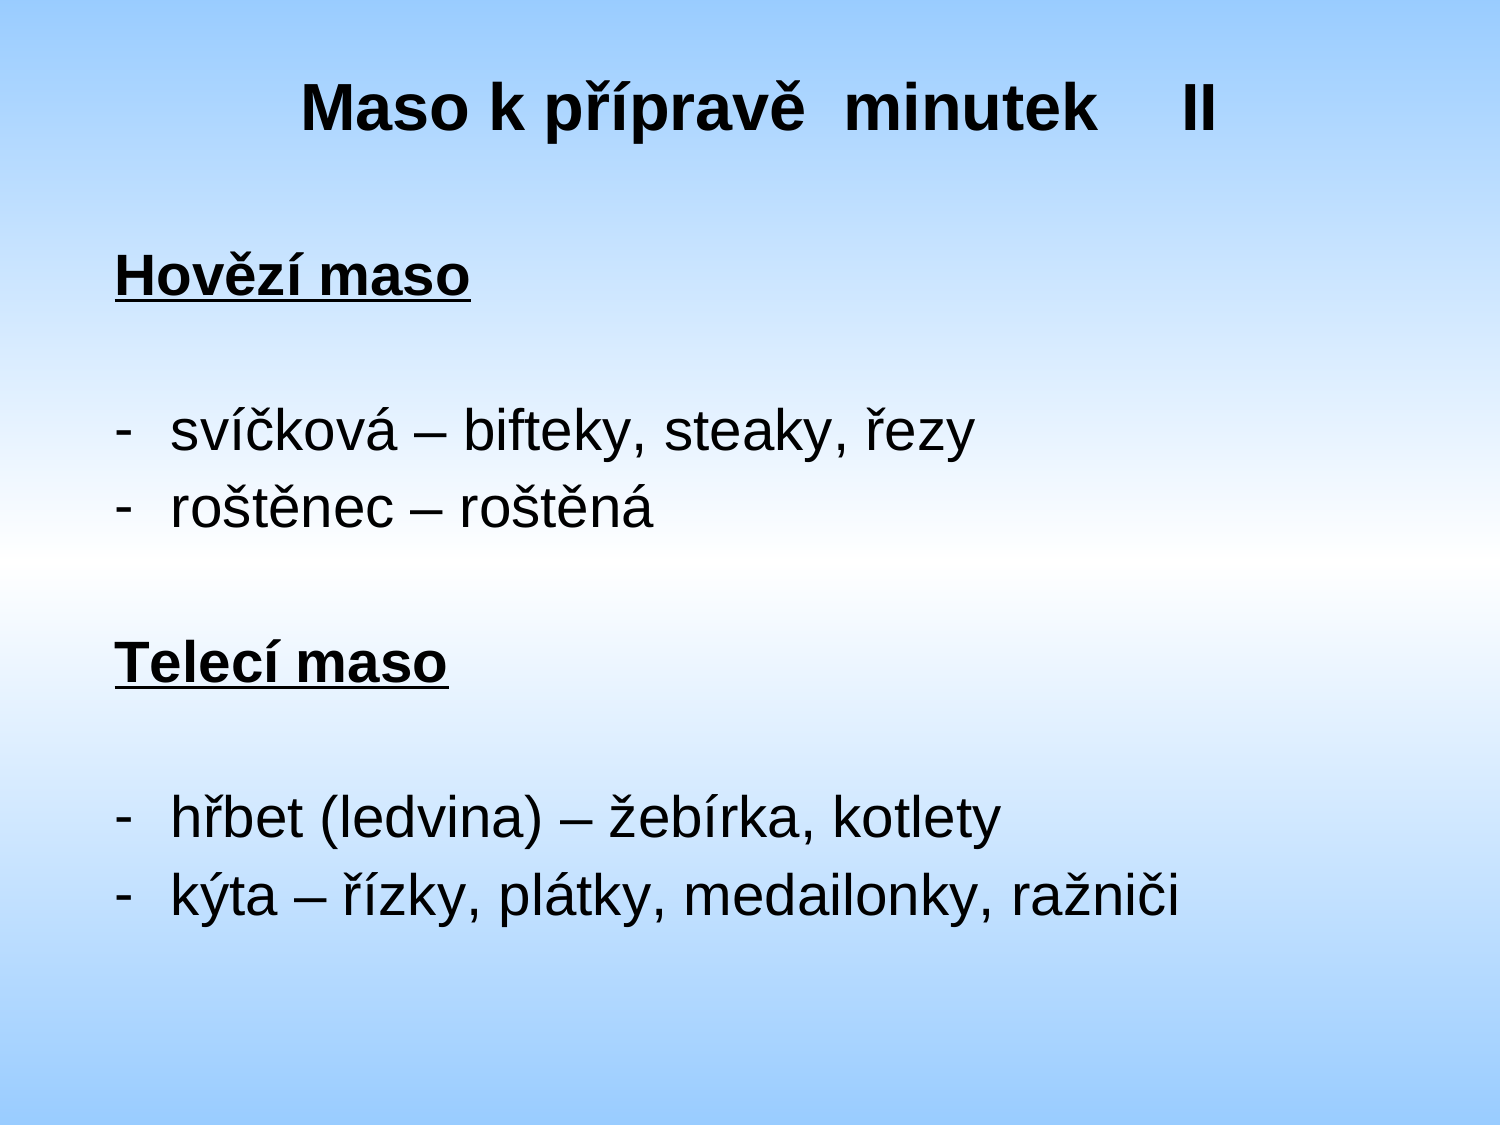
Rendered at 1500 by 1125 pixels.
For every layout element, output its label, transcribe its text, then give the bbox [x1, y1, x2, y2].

list Hovězí maso svíčková – bifteky, steaky, řezy roštěnec – roštěná Telecí maso hřbet (ledvina) – žebírka, kotlety kýta – řízky, plátky, medailonky, ražniči [99, 237, 1413, 1063]
title Maso k přípravě minutek II [75, 45, 1426, 163]
